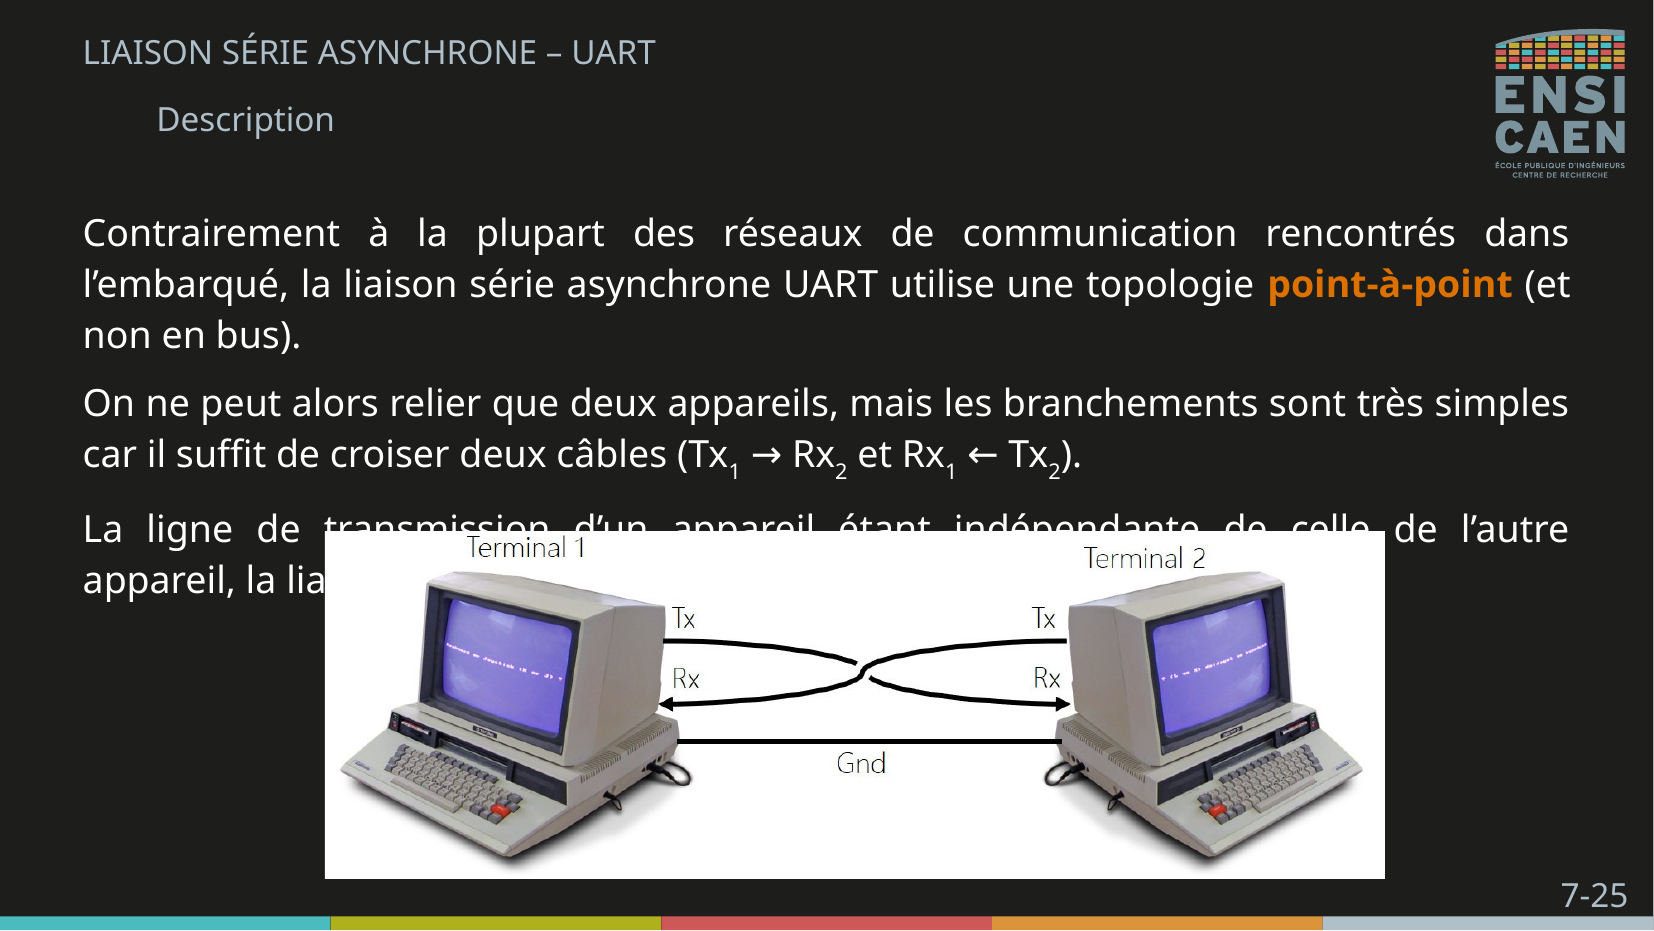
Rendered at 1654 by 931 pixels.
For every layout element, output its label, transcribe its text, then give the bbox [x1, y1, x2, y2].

picture [324, 531, 1385, 879]
title LIAISON SÉRIE ASYNCHRONE – UART Description [82, 0, 1467, 148]
list Contrairement à la plupart des réseaux de communication rencontrés dans l’embarqué, la liaison série asynchrone UART utilise une topologie point-à-point (et non en bus). On ne peut alors relier que deux appareils, mais les branchements sont très simples car il suffit de croiser deux câbles (Tx1 → Rx2 et Rx1 ← Tx2). La ligne de transmission d’un appareil étant indépendante de celle de l’autre appareil, la liaison série opère en mode de transmission full-duplex. [82, 206, 1571, 916]
